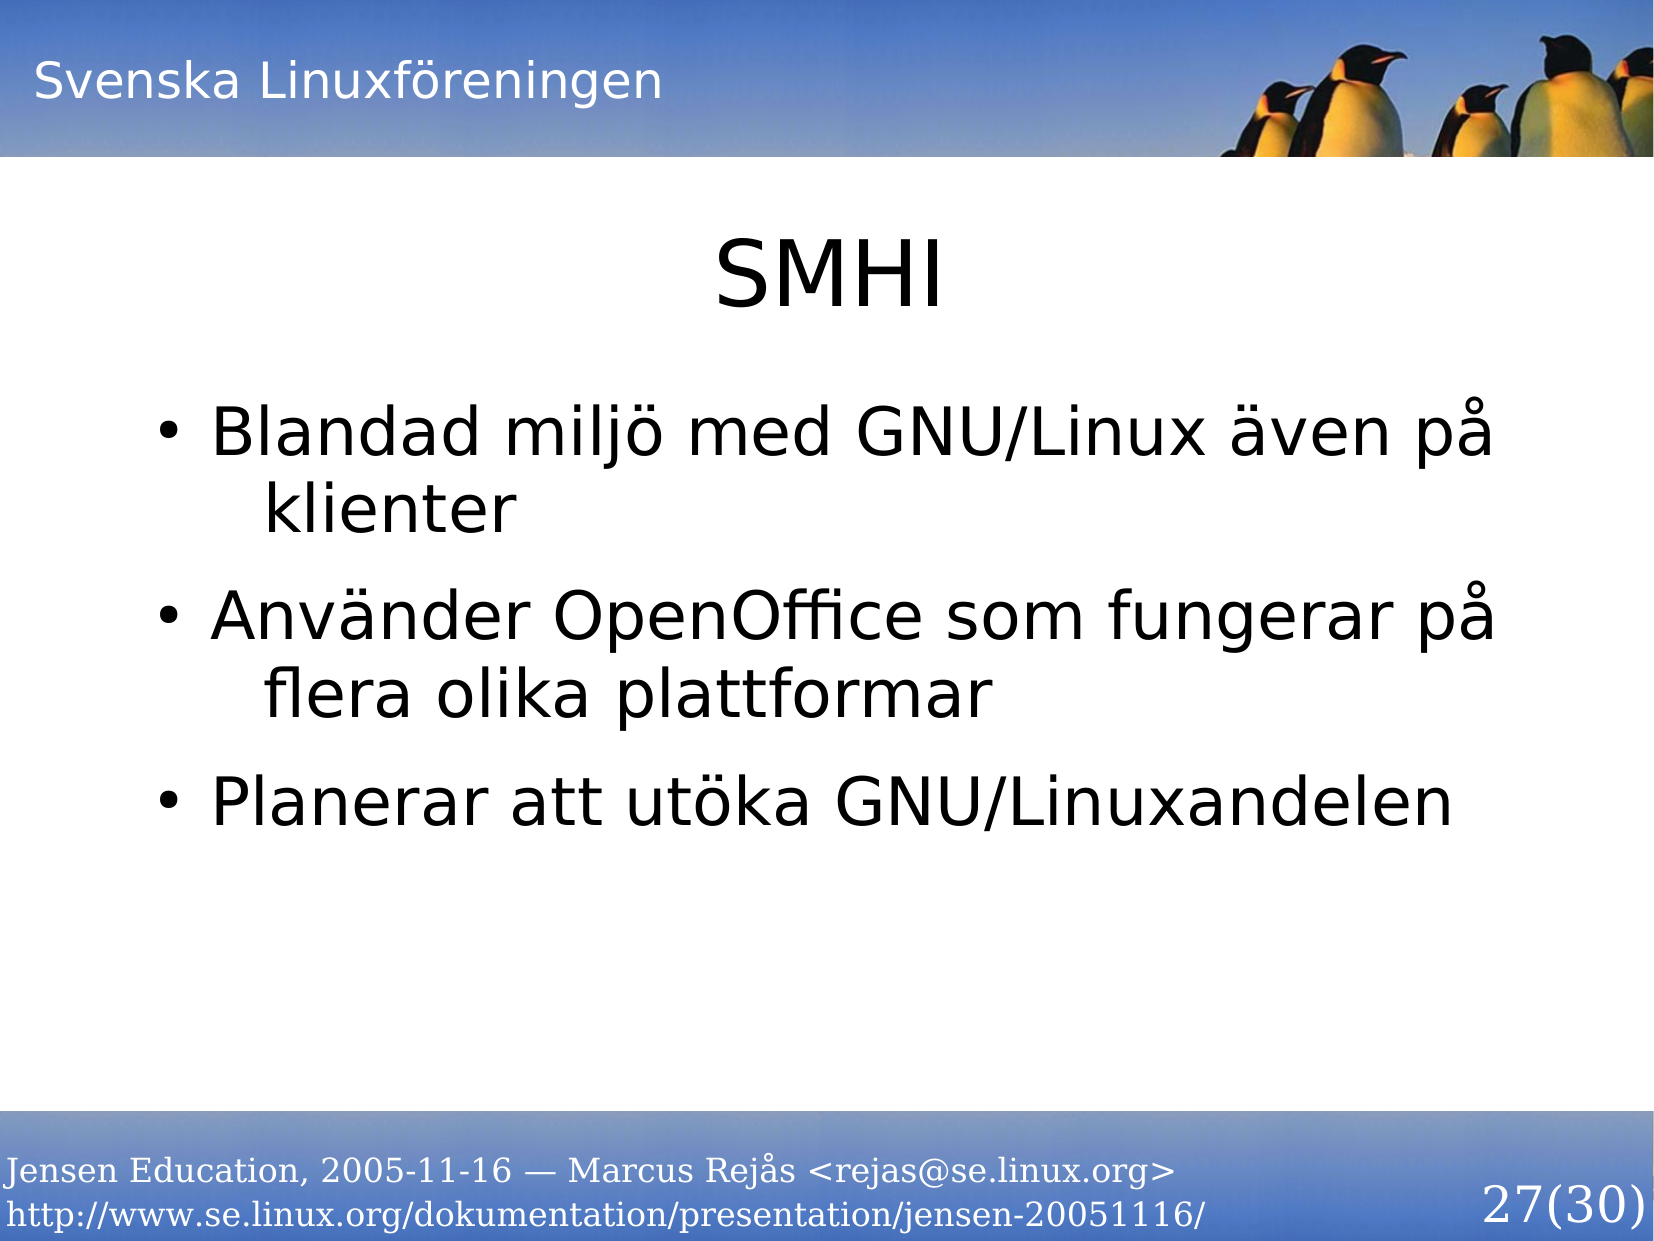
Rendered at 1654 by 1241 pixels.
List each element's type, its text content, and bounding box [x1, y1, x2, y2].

picture [0, 0, 1654, 157]
list Blandad miljö med GNU/Linux även på klienter Använder OpenOffice som fungerar på flera olika plattformar Planerar att utöka GNU/Linuxandelen [121, 392, 1534, 1092]
picture [0, 1111, 1654, 1241]
title SMHI [123, 160, 1537, 389]
